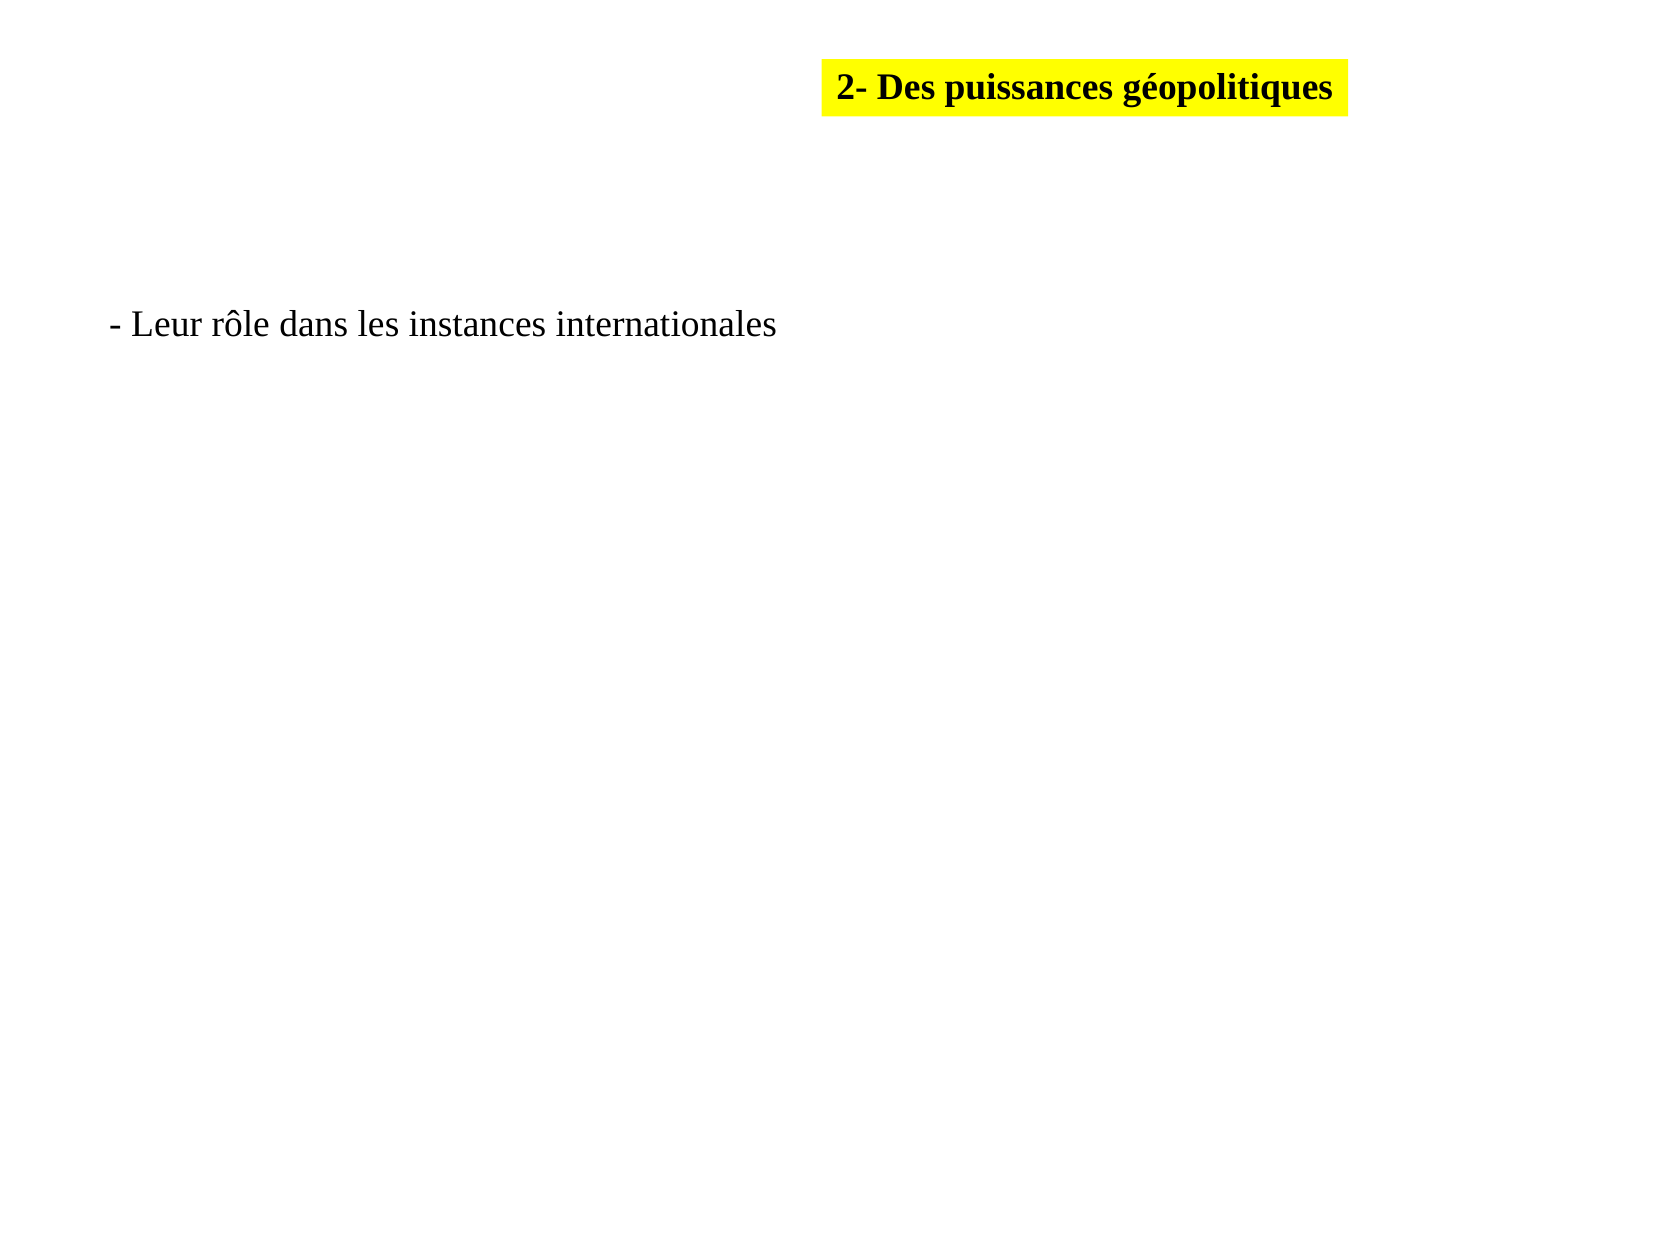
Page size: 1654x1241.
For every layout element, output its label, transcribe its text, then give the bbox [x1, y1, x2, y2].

text_box - Leur rôle dans les instances internationales [94, 295, 793, 353]
text_box 2- Des puissances géopolitiques [821, 59, 1349, 117]
